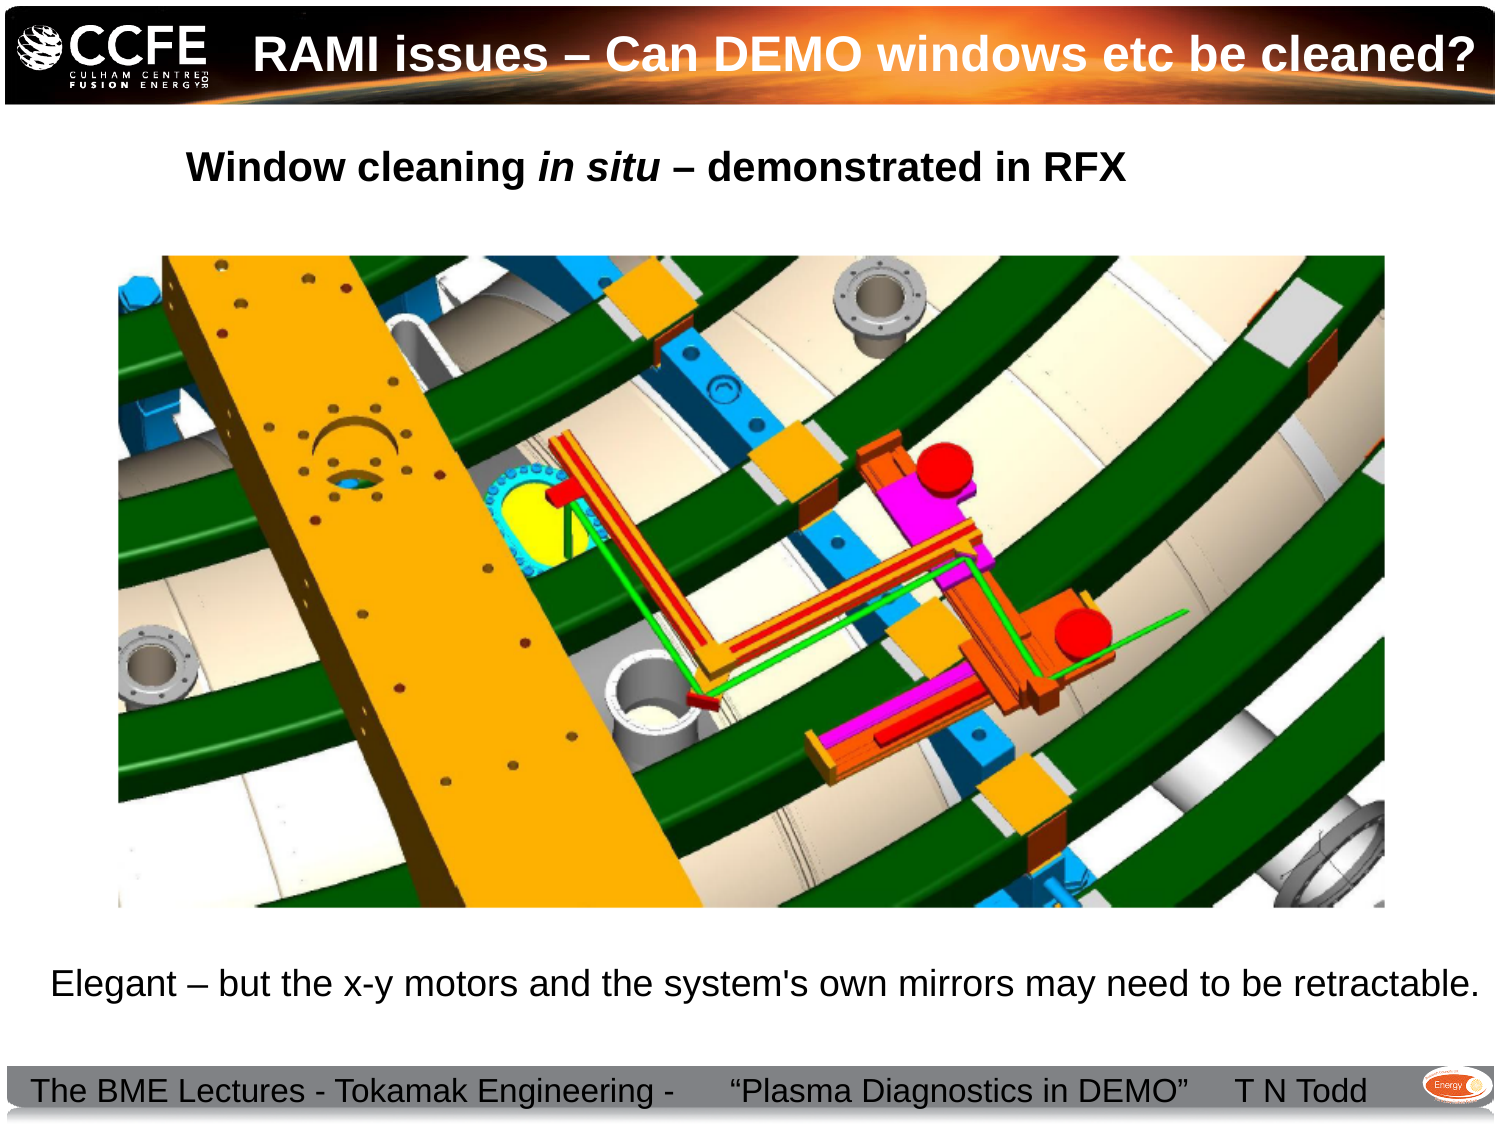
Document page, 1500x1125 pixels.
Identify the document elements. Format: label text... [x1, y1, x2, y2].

picture [82, 253, 1390, 912]
picture [7, 1066, 1494, 1125]
text_box Elegant – but the x-y motors and the system's own mirrors may need to be retractable. [35, 951, 1500, 1028]
text_box Window cleaning in situ – demonstrated in RFX [171, 131, 1365, 209]
picture [5, 6, 1495, 105]
text_box RAMI issues – Can DEMO windows etc be cleaned? [237, 13, 1493, 90]
